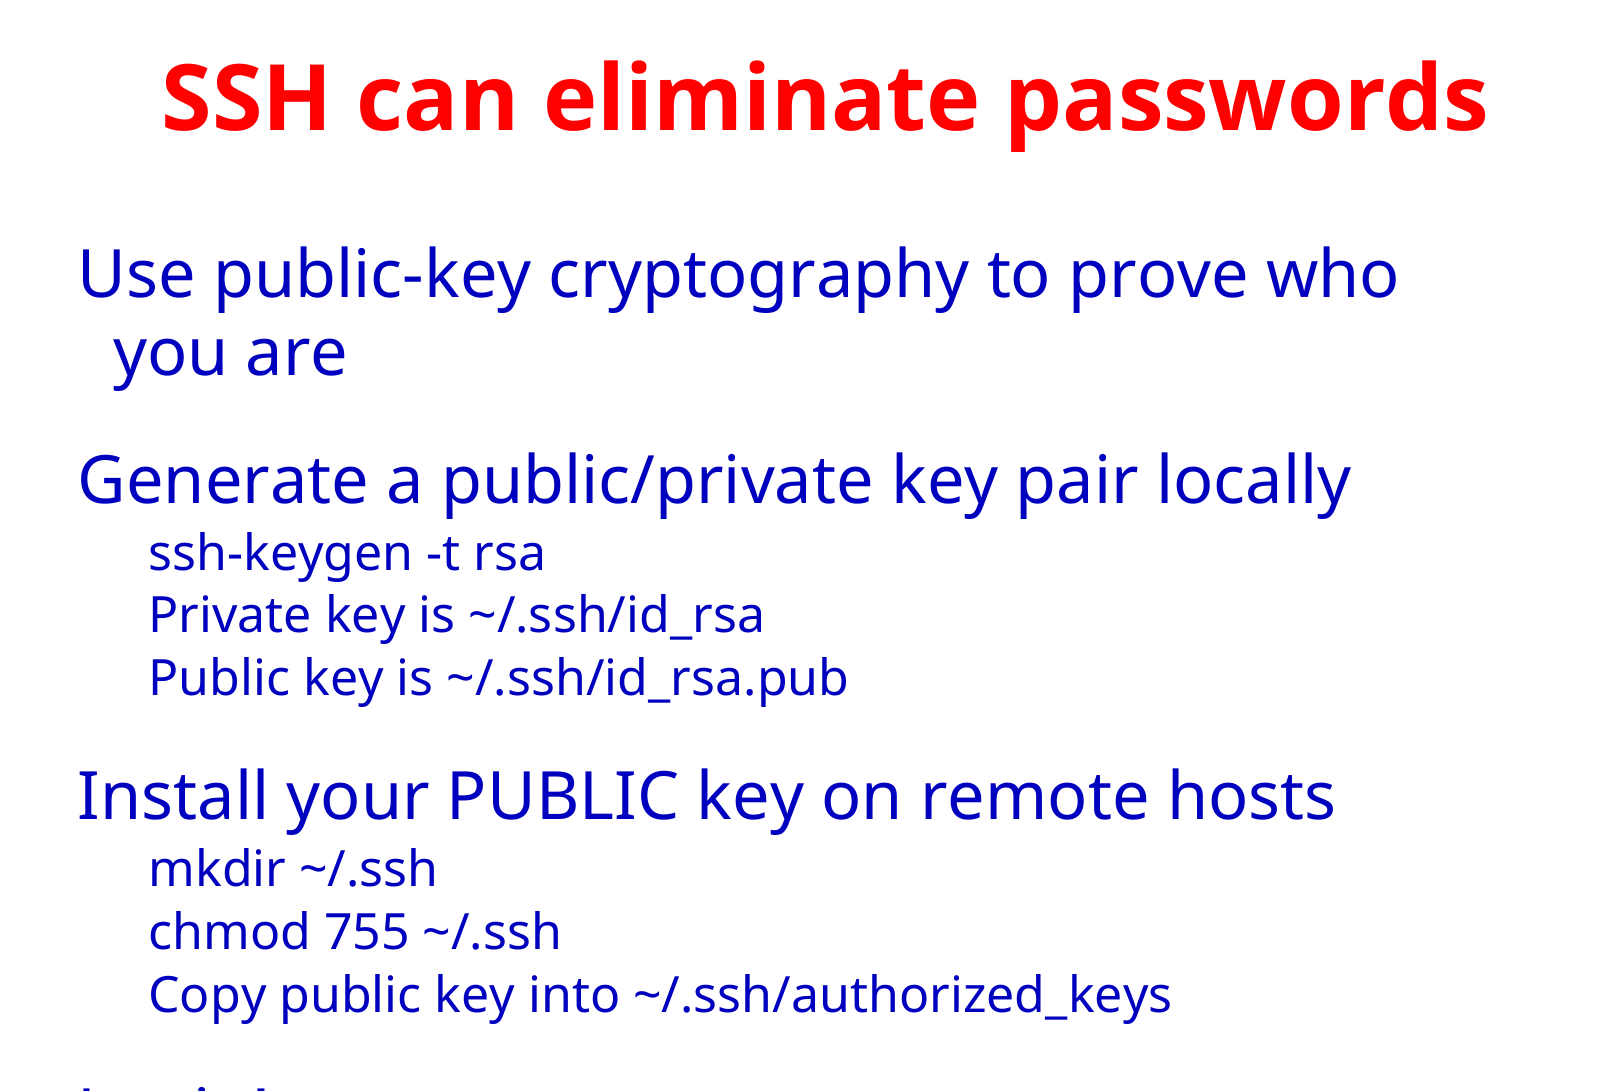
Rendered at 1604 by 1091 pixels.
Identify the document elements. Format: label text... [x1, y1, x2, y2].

list Use public-key cryptography to prove who you are Generate a public/private key pair locally ssh-keygen -t rsa Private key is ~/.ssh/id_rsa Public key is ~/.ssh/id_rsa.pub Install your PUBLIC key on remote hosts mkdir ~/.ssh chmod 755 ~/.ssh Copy public key into ~/.ssh/authorized_keys Login! [42, 235, 1476, 1076]
title SSH can eliminate passwords [63, 30, 1589, 203]
